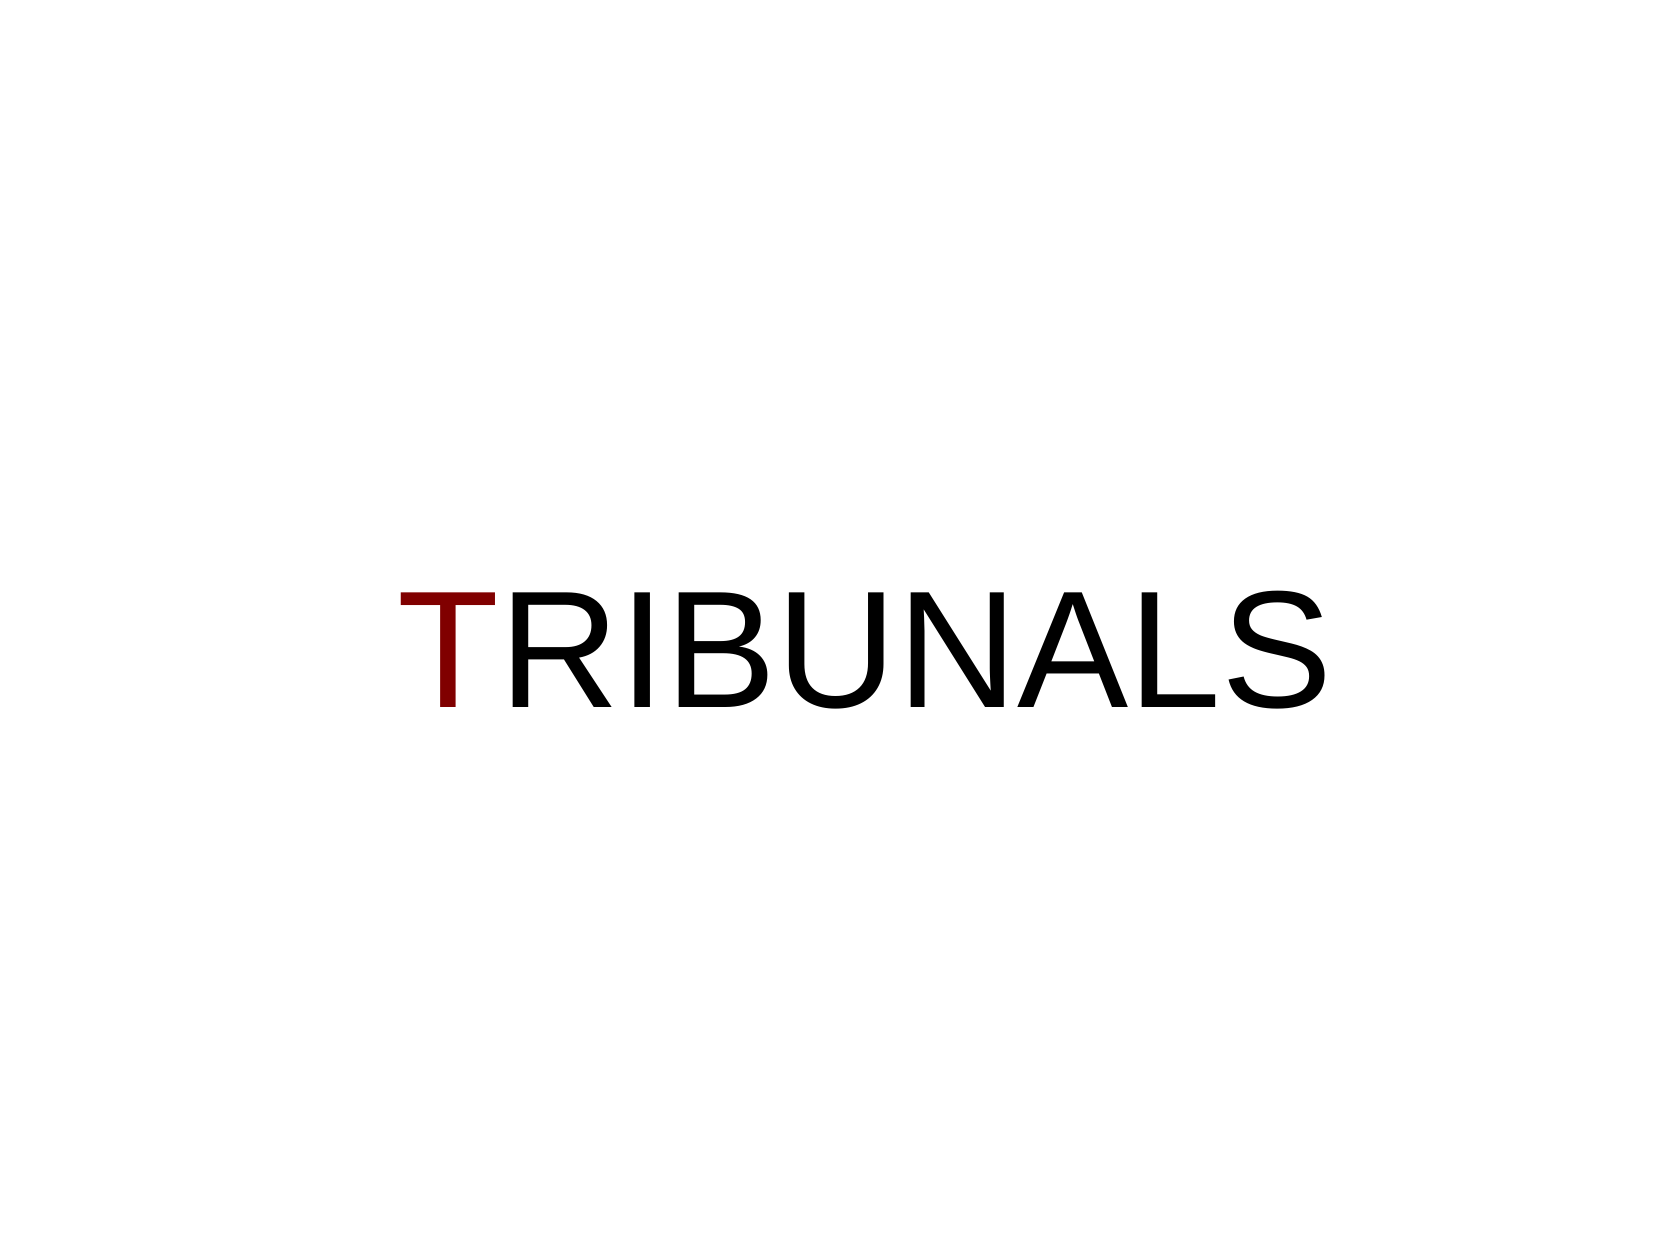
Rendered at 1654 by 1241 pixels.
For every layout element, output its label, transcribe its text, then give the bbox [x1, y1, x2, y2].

list TRIBUNALS [82, 290, 1571, 1010]
